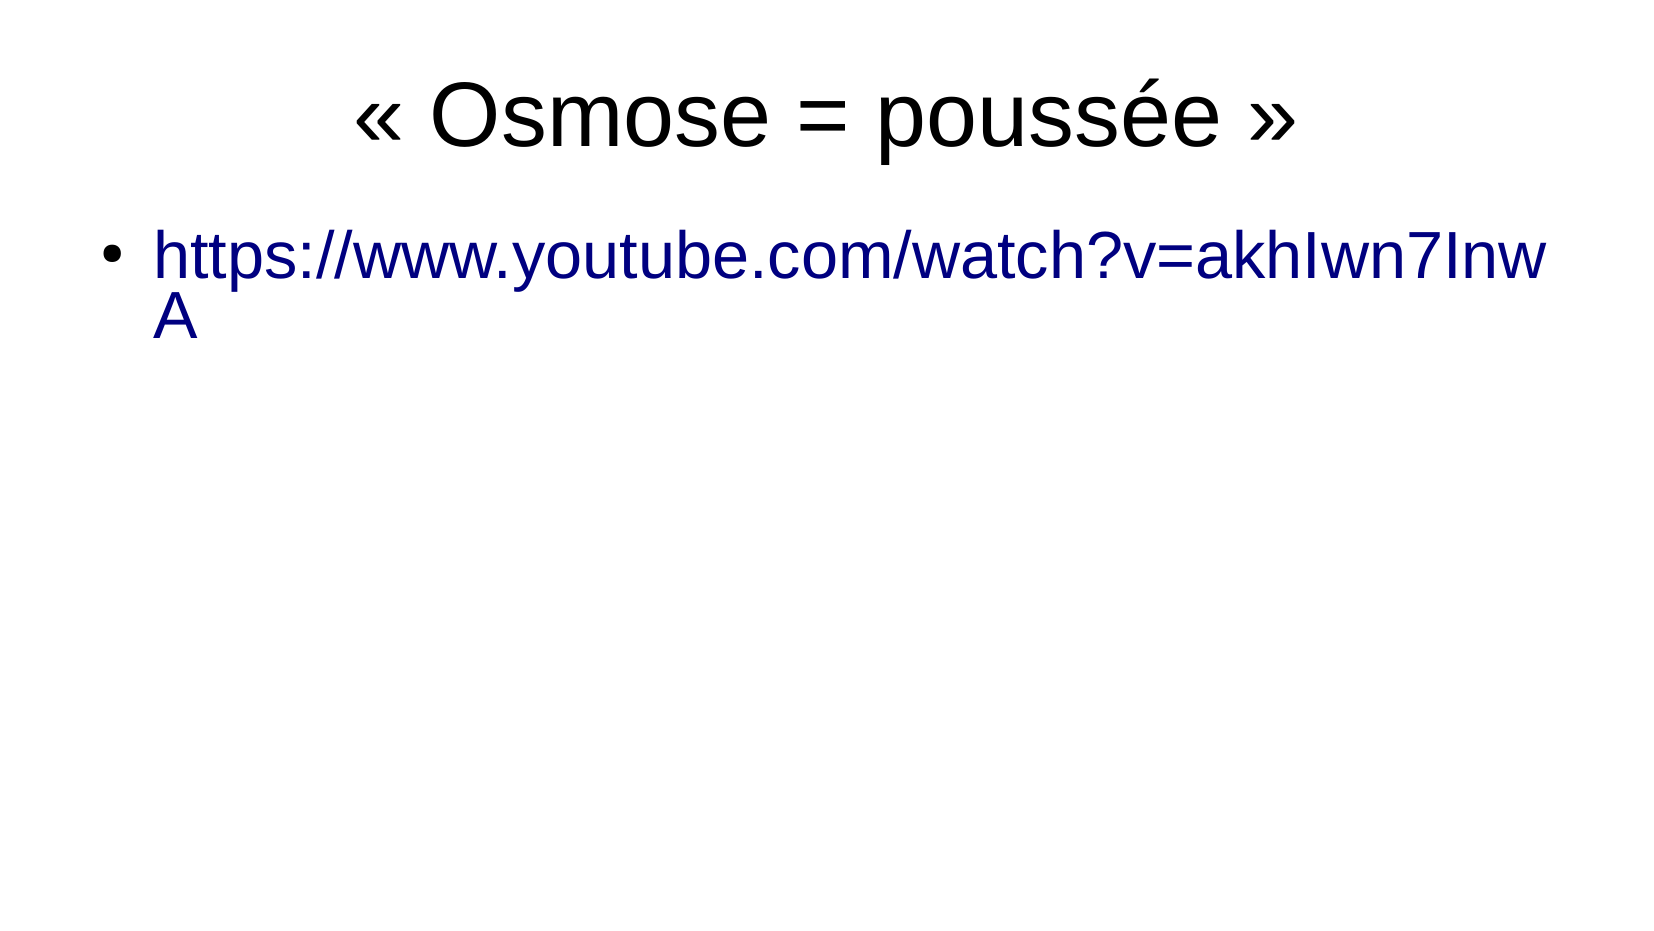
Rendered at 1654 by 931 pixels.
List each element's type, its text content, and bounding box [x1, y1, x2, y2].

list https://www.youtube.com/watch?v=akhIwn7InwA [82, 217, 1571, 758]
title « Osmose = poussée » [82, 37, 1571, 193]
